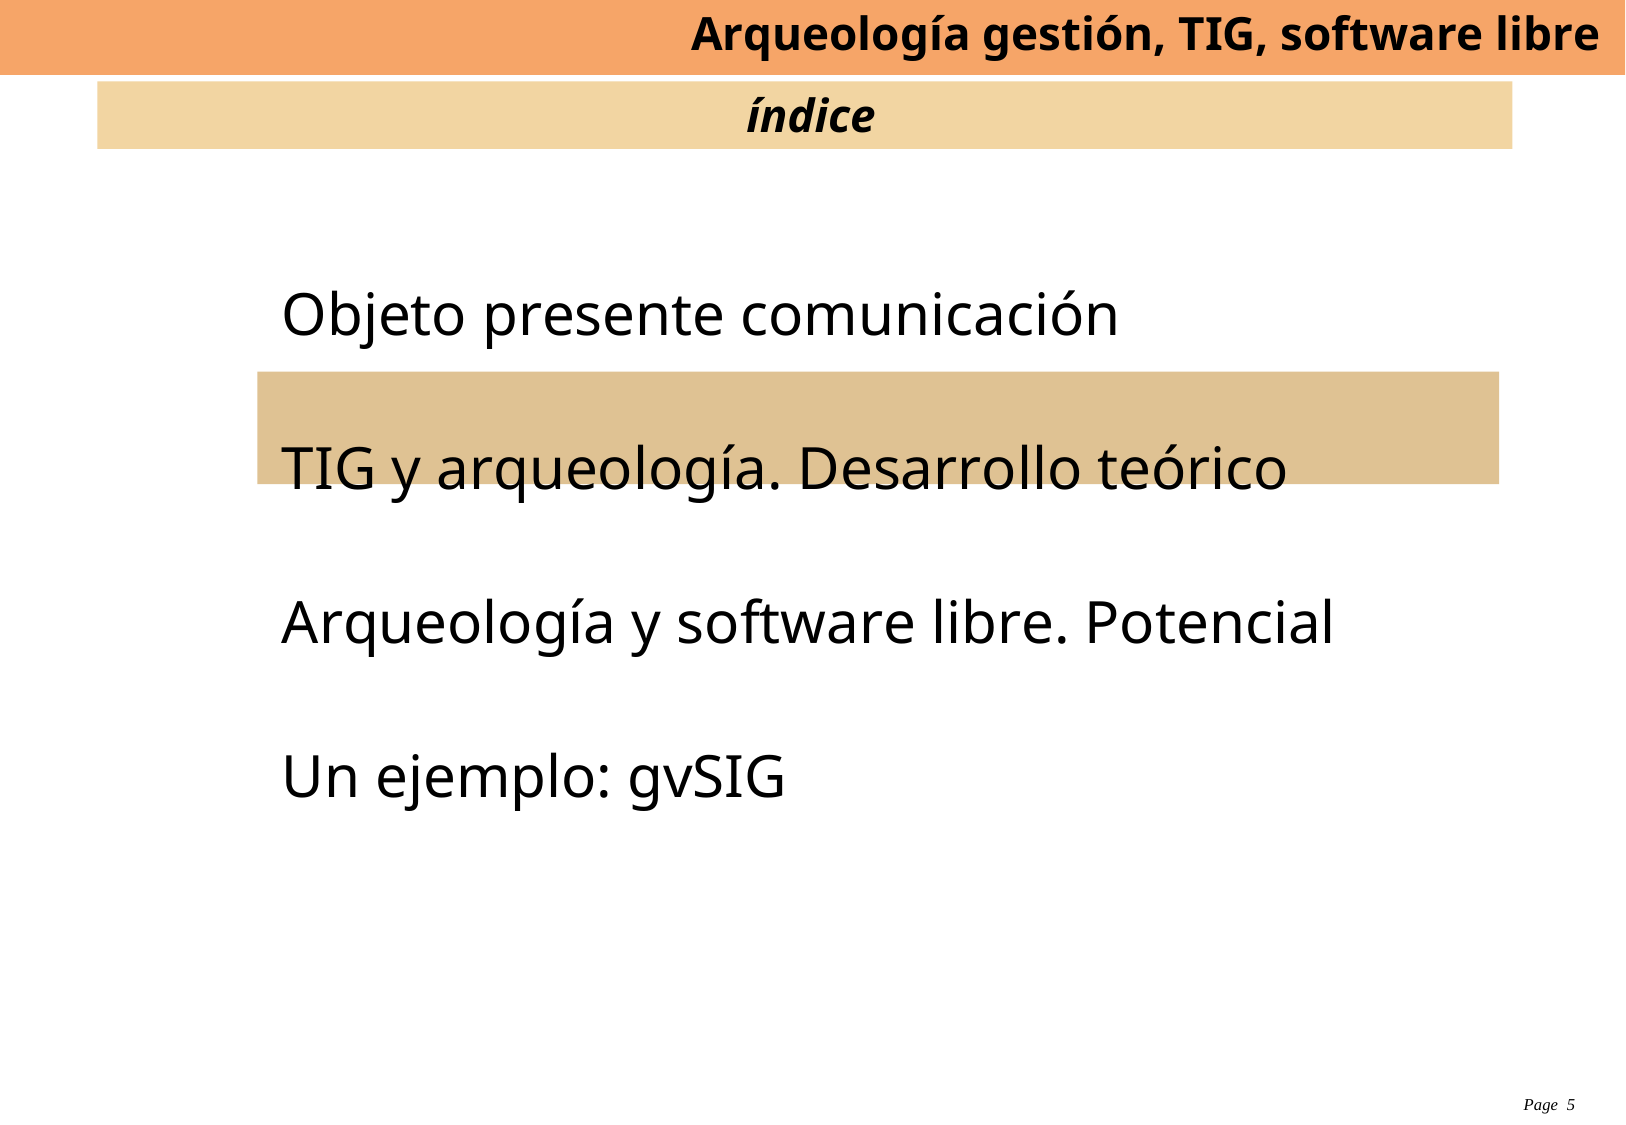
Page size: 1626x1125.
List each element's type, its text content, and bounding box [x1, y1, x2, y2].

text_box Objeto presente comunicación TIG y arqueología. Desarrollo teórico Arqueología y software libre. Potencial Un ejemplo: gvSIG [269, 243, 1498, 822]
text_box [0, 0, 1626, 75]
text_box Arqueología gestión, TIG, software libre [600, 0, 1616, 73]
text_box índice [97, 81, 1513, 149]
text_box [257, 371, 269, 485]
